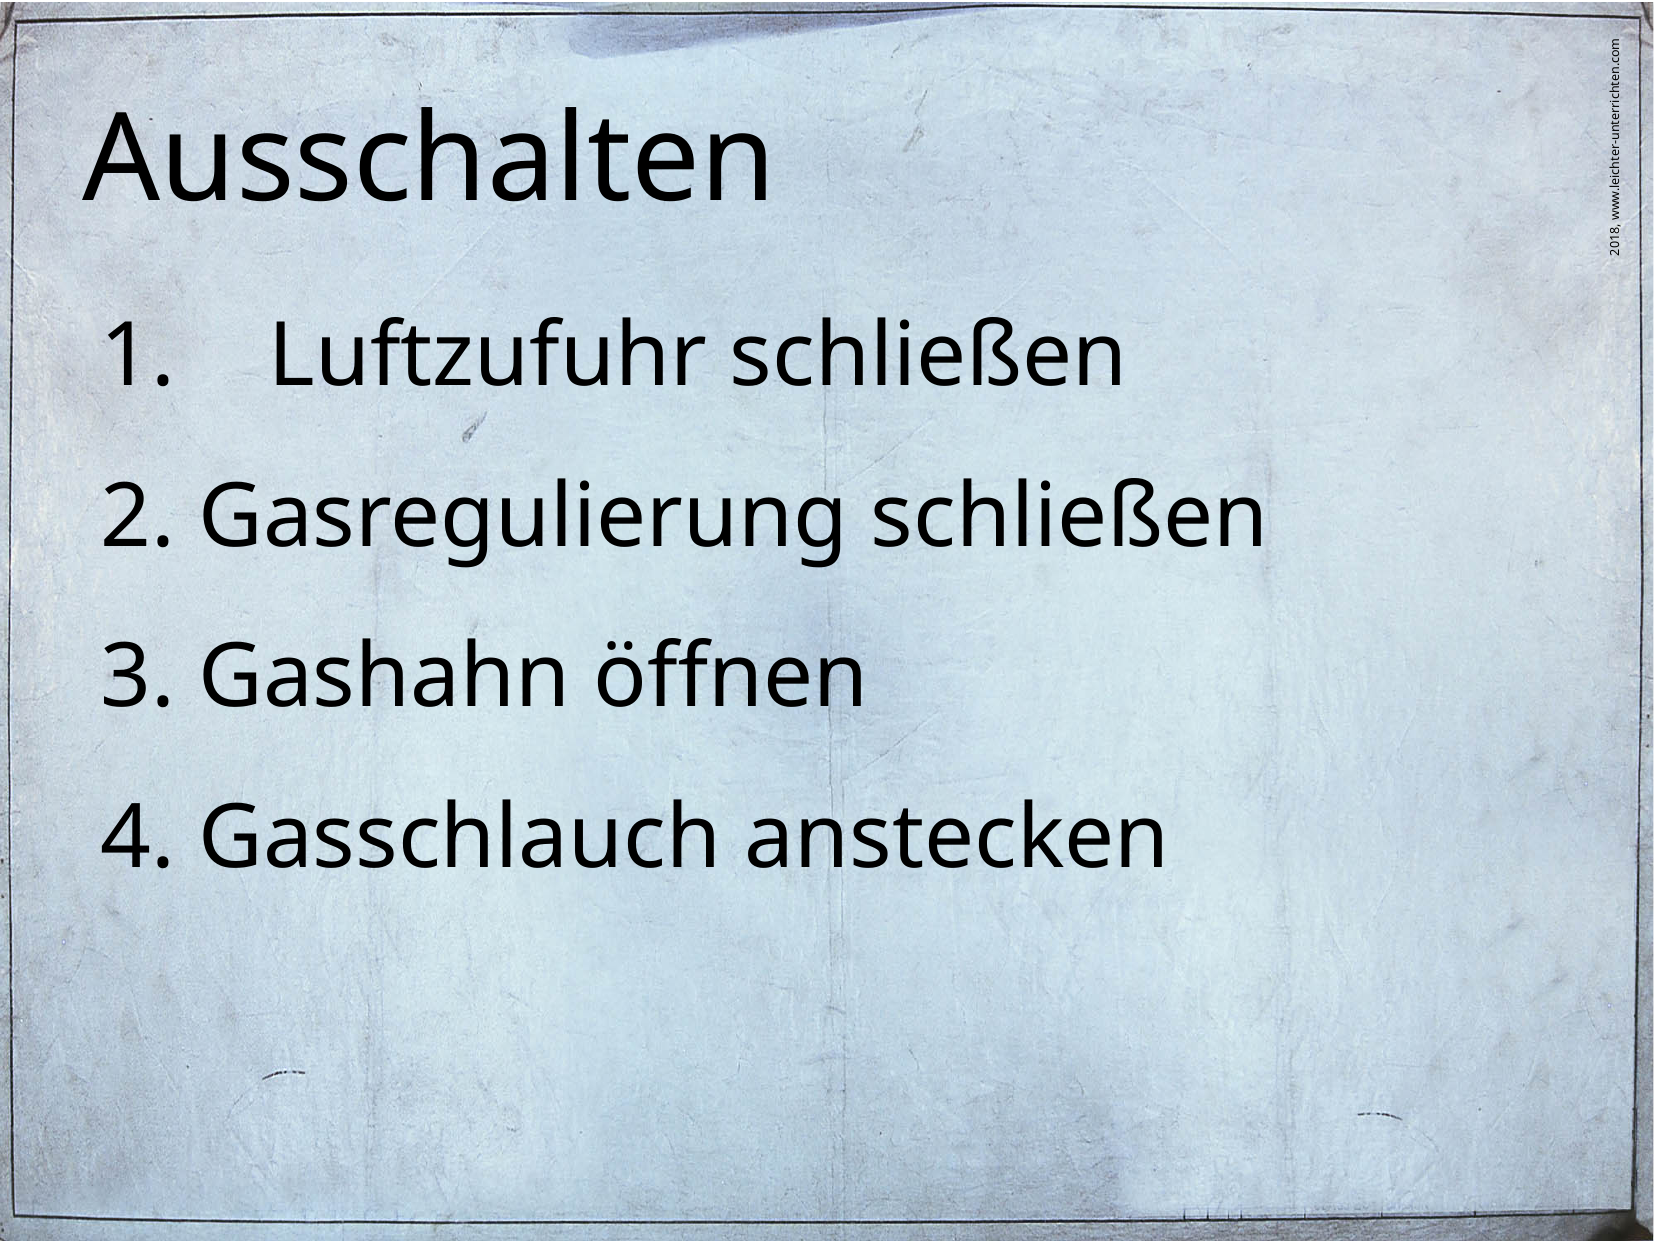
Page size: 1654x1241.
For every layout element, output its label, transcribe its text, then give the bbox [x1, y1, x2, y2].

list Luftzufuhr schließen Gasregulierung schließen Gashahn öffnen Gasschlauch anstecken [82, 290, 1571, 1010]
picture [0, 2, 1654, 1241]
title Ausschalten [82, 49, 1571, 257]
